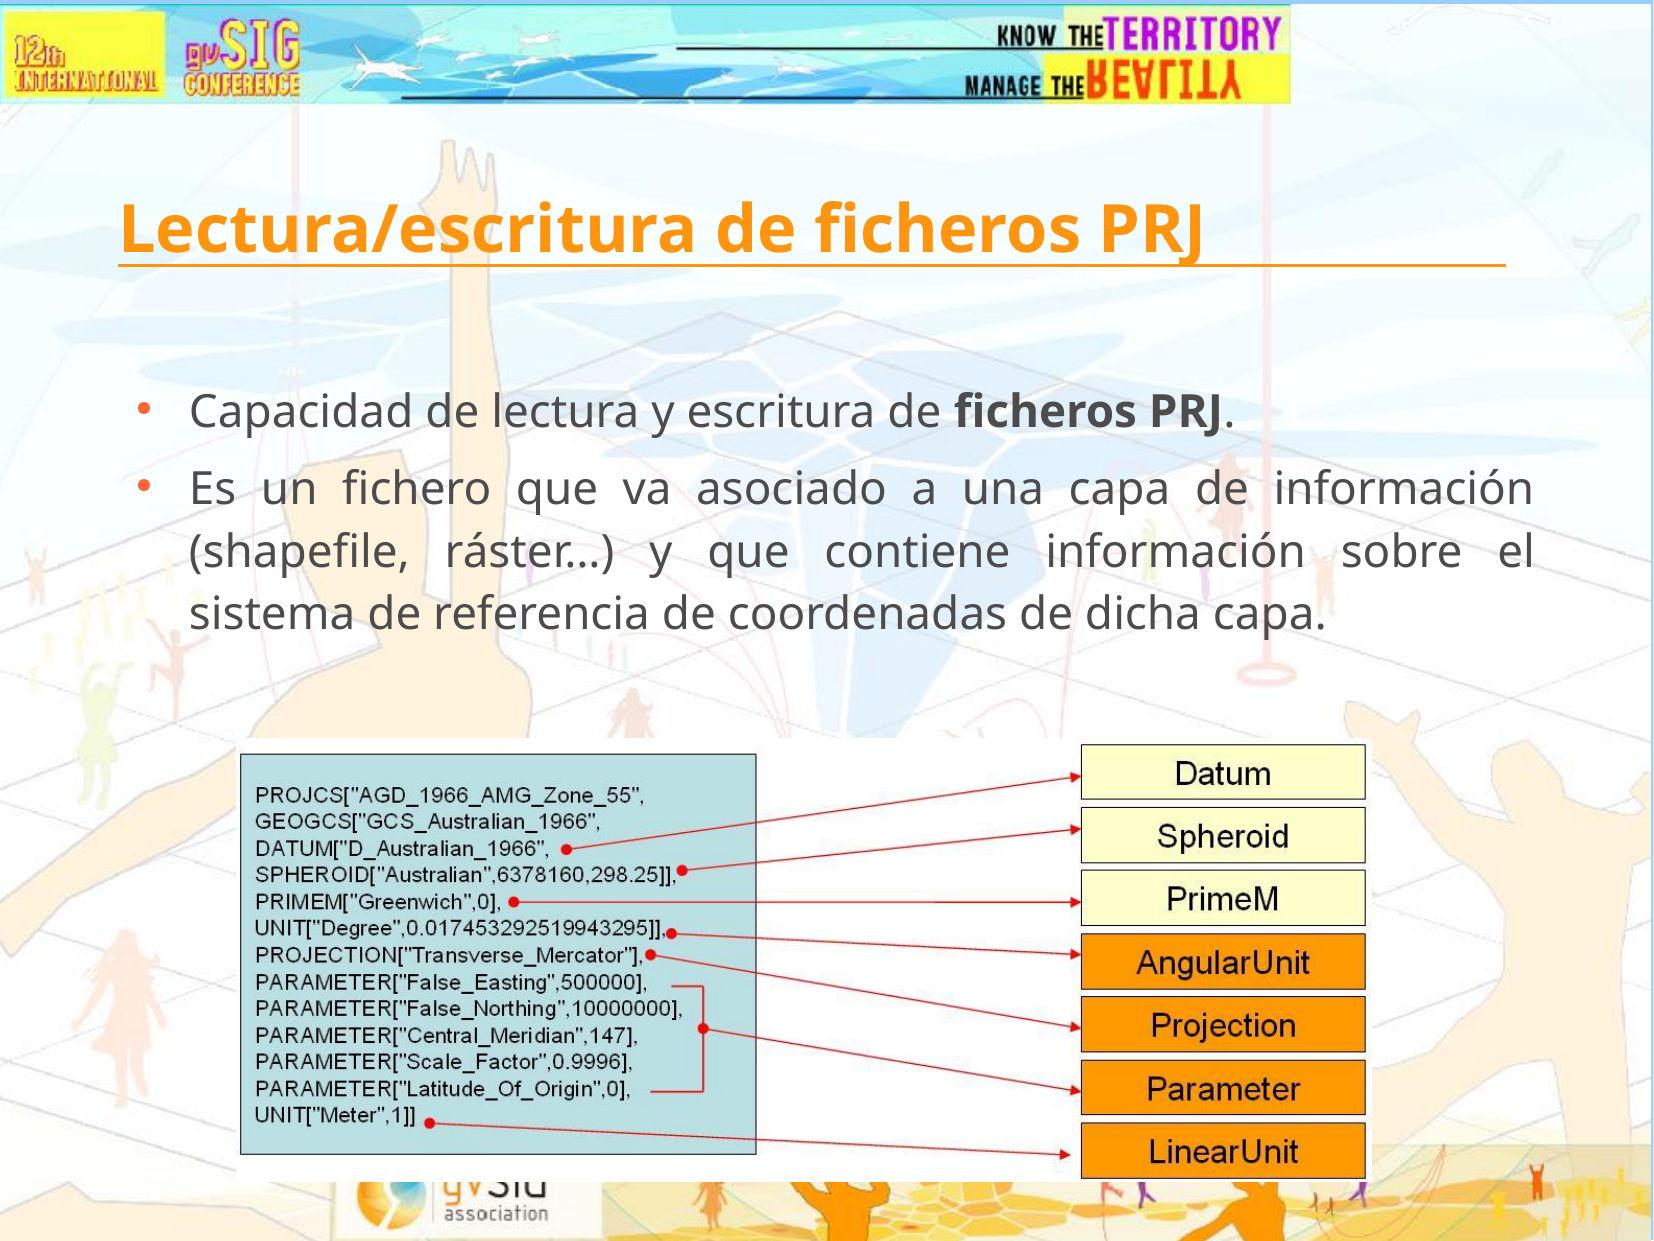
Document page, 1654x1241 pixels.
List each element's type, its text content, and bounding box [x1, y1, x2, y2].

list Capacidad de lectura y escritura de ficheros PRJ. Es un fichero que va asociado a una capa de información (shapefile, ráster…) y que contiene información sobre el sistema de referencia de coordenadas de dicha capa. [118, 301, 1536, 735]
picture [0, 4, 1652, 1241]
title Lectura/escritura de ficheros PRJ [118, 177, 1607, 276]
